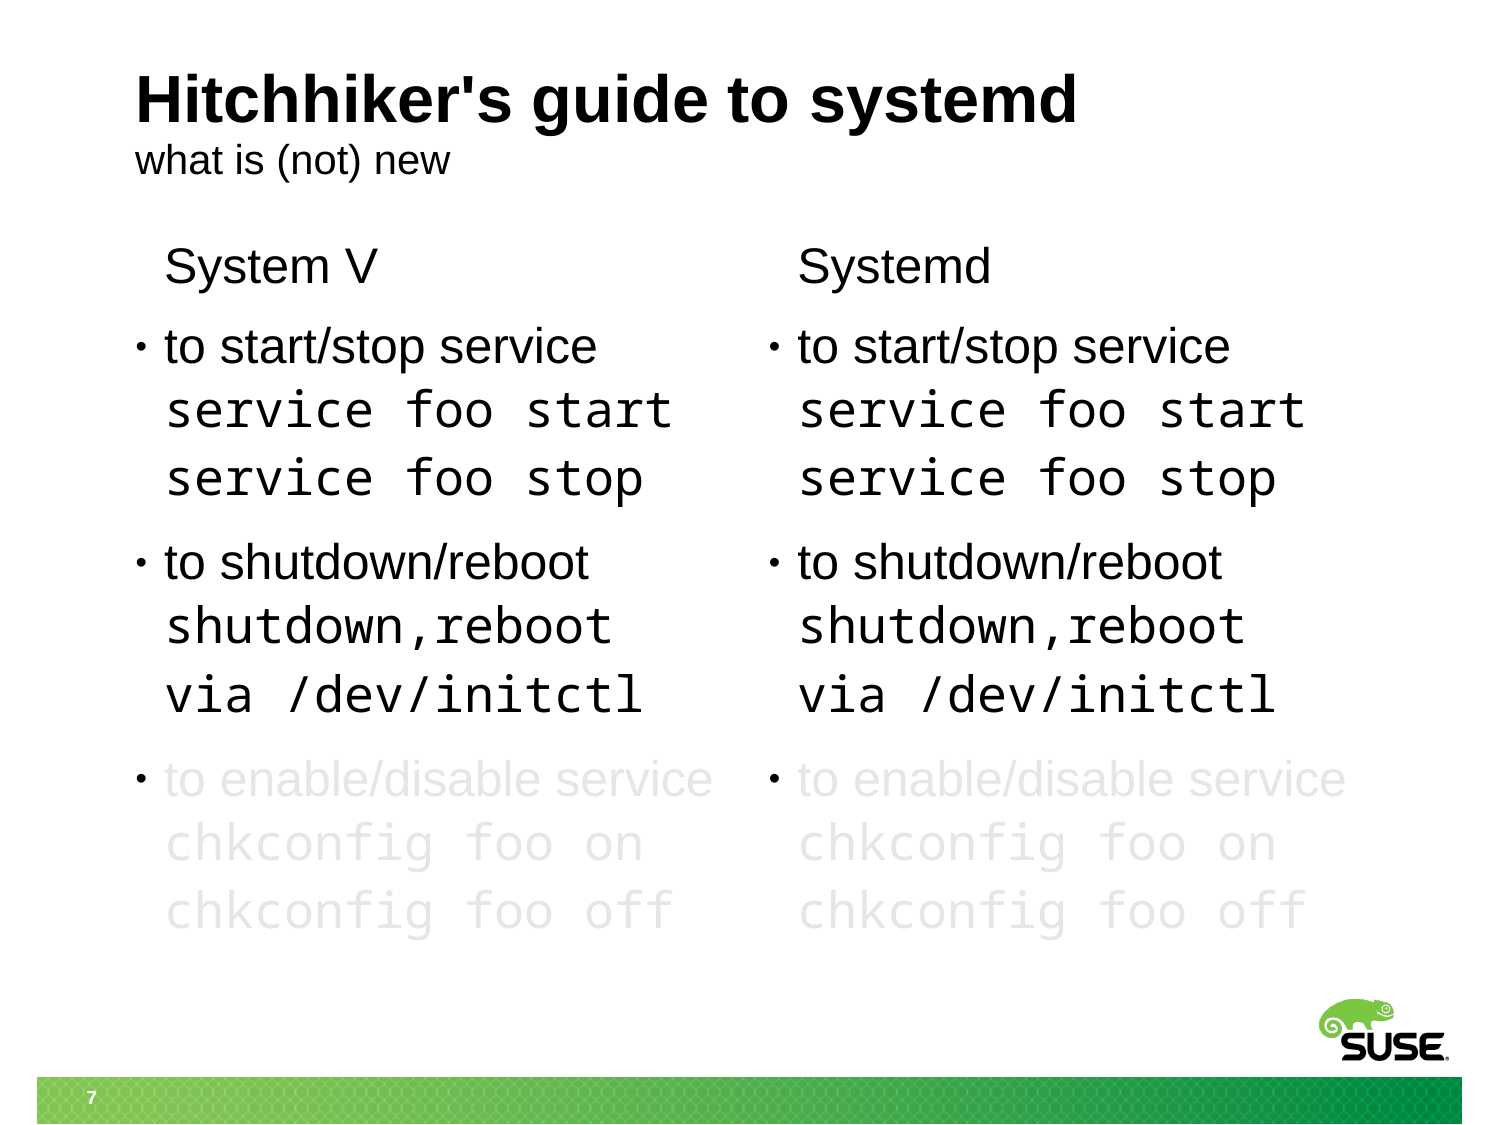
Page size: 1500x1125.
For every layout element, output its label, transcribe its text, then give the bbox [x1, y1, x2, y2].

title Hitchhiker's guide to systemd what is (not) new [135, 41, 1372, 204]
list System V to start/stop service service foo start service foo stop to shutdown/reboot shutdown,reboot via /dev/initctl to enable/disable service chkconfig foo on chkconfig foo off [135, 238, 739, 982]
picture [1319, 999, 1449, 1061]
list Systemd to start/stop service service foo start service foo stop to shutdown/reboot shutdown,reboot via /dev/initctl to enable/disable service chkconfig foo on chkconfig foo off [768, 238, 1372, 982]
picture [37, 1077, 1462, 1124]
